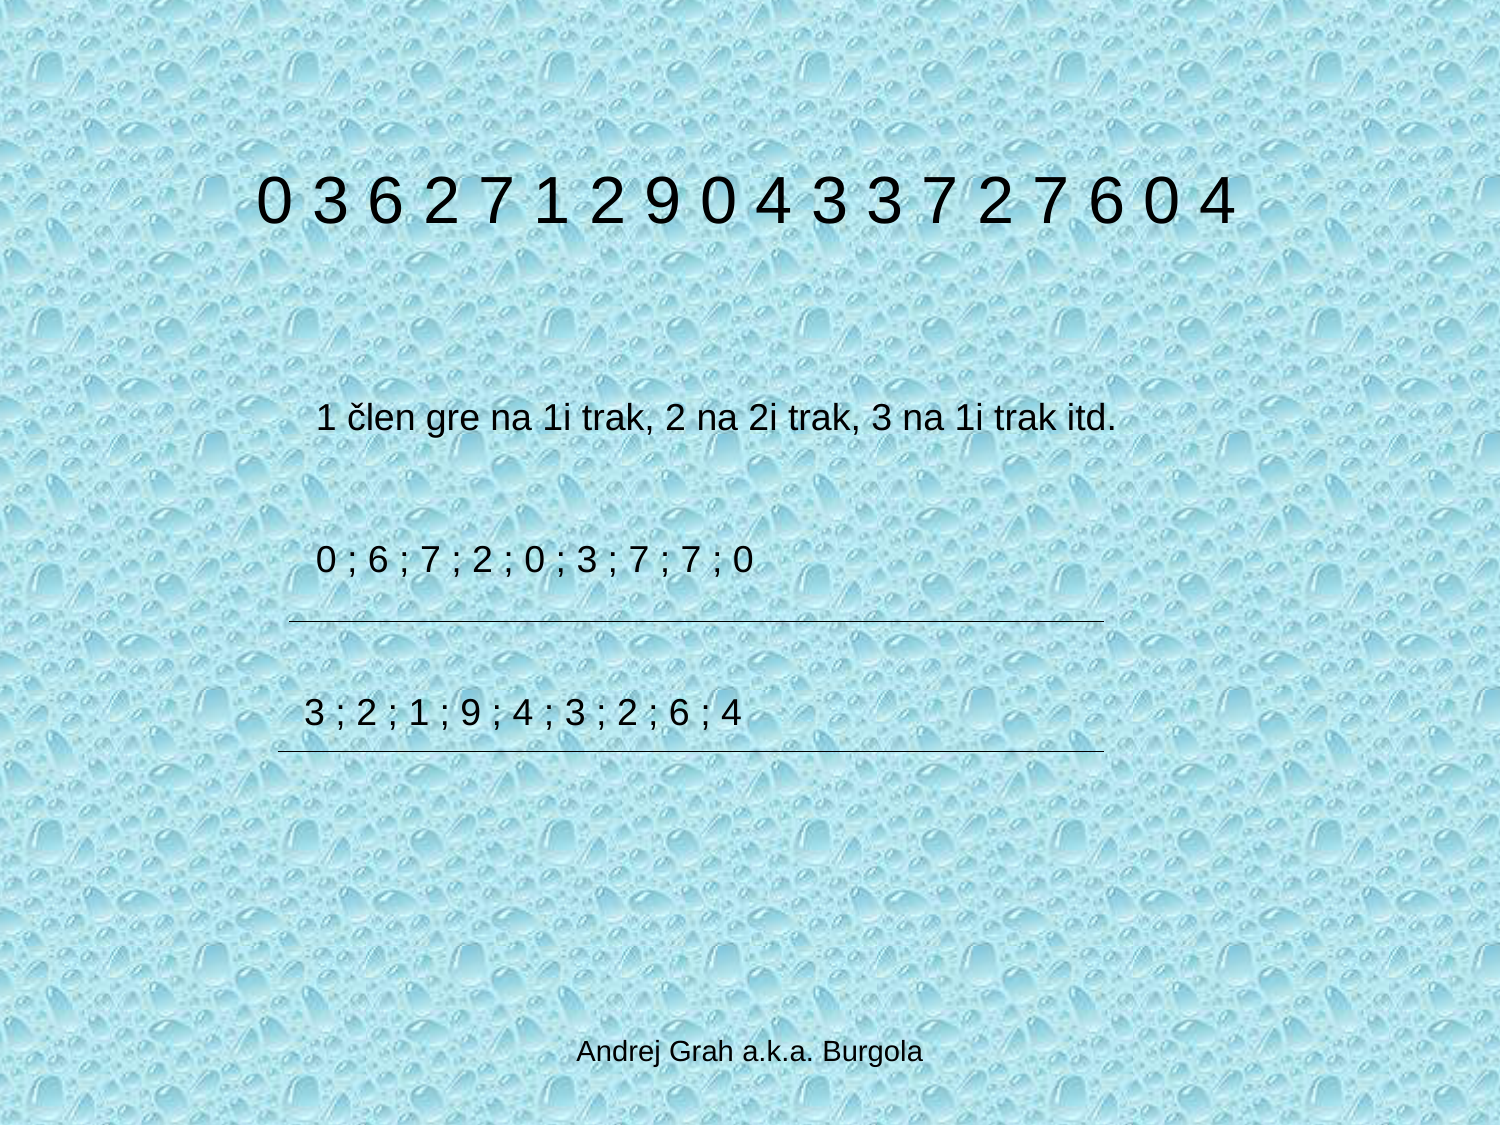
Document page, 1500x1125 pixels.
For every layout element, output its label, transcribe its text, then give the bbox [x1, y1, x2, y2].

text_box 0 ; 6 ; 7 ; 2 ; 0 ; 3 ; 7 ; 7 ; 0 [301, 527, 1140, 588]
text_box Andrej Grah a.k.a. Burgola [512, 1024, 988, 1103]
text_box 1 člen gre na 1i trak, 2 na 2i trak, 3 na 1i trak itd. [301, 385, 1270, 446]
picture [0, 0, 1500, 1125]
text_box 3 ; 2 ; 1 ; 9 ; 4 ; 3 ; 2 ; 6 ; 4 [289, 680, 1140, 742]
text_box 0 3 6 2 7 1 2 9 0 4 3 3 7 2 7 6 0 4 [242, 148, 1294, 245]
